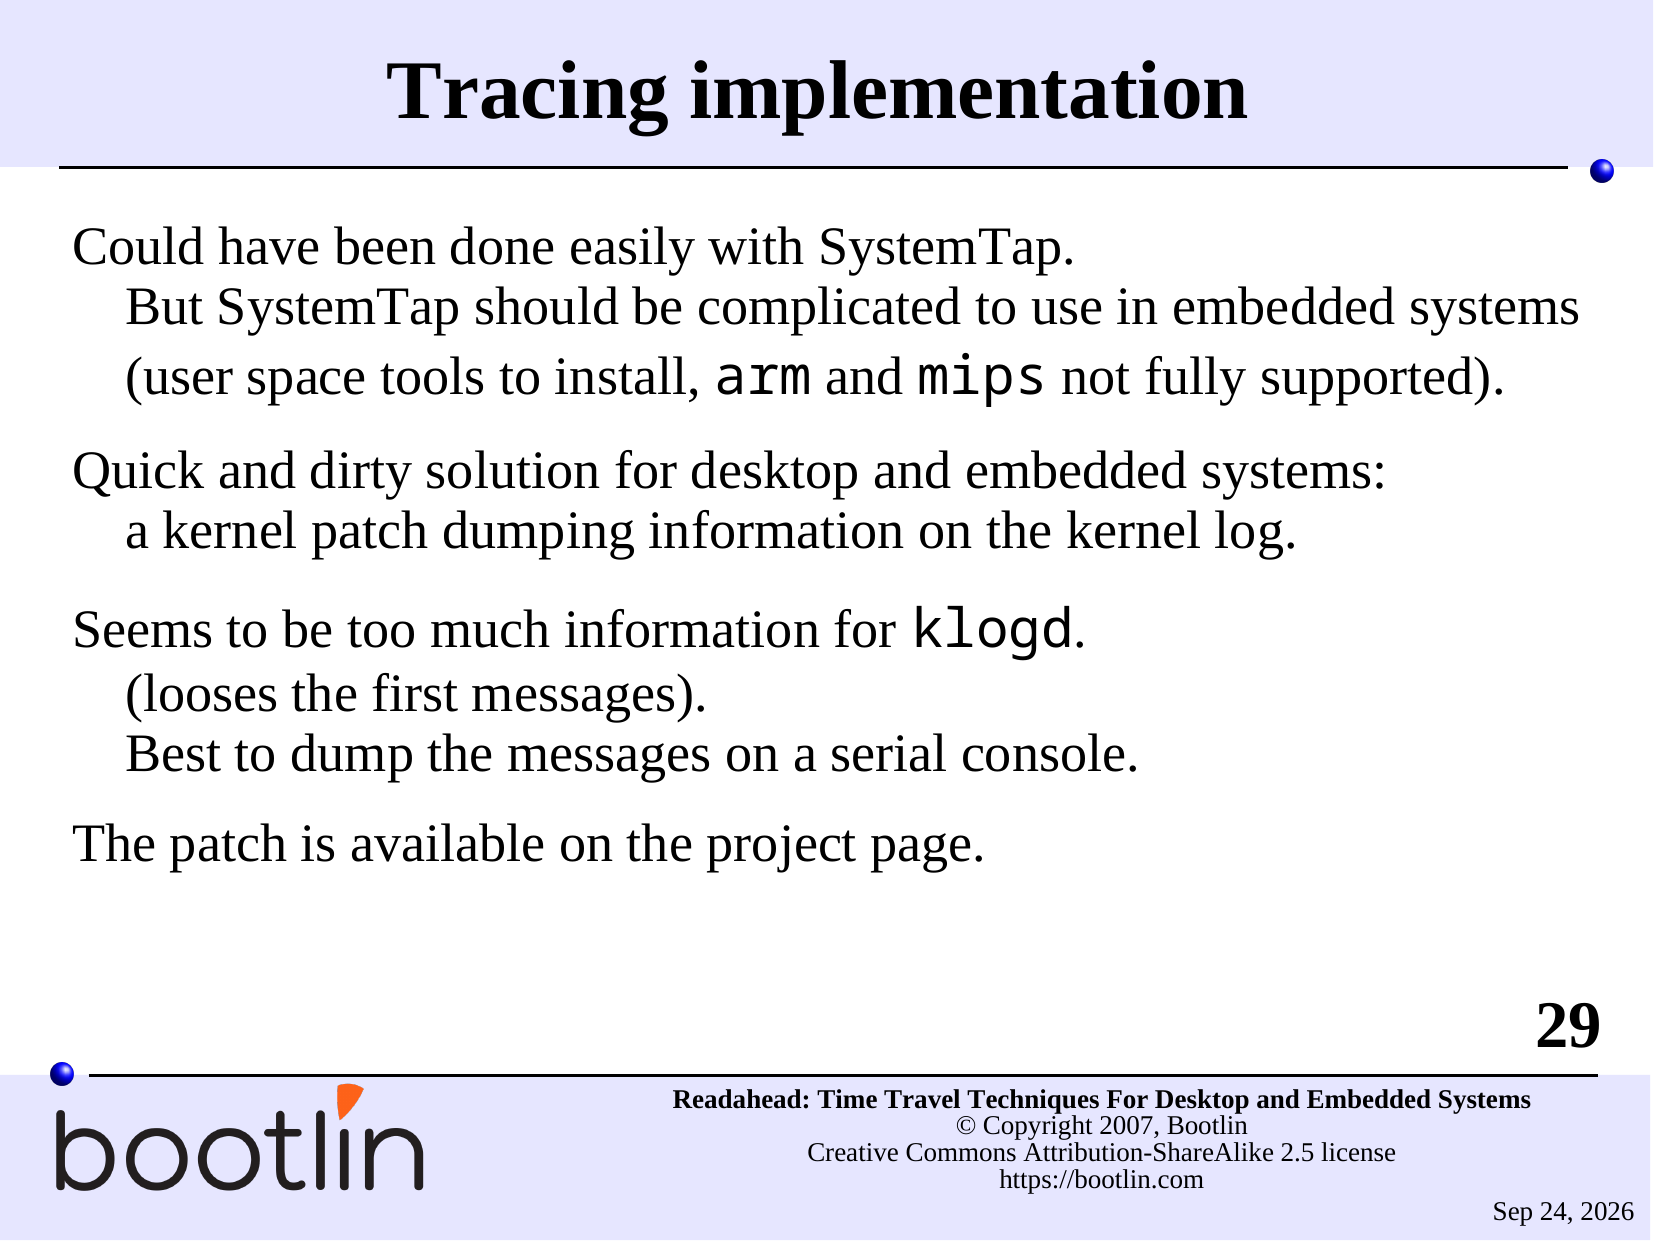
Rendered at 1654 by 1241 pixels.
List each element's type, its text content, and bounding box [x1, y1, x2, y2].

title Tracing implementation [33, 29, 1604, 153]
list Could have been done easily with SystemTap. But SystemTap should be complicated to use in embedded systems (user space tools to install, arm and mips not fully supported). Quick and dirty solution for desktop and embedded systems: a kernel patch dumping information on the kernel log. Seems to be too much information for klogd. (looses the first messages). Best to dump the messages on a serial console. The patch is available on the project page. [54, 216, 1613, 1066]
picture [17, 1060, 462, 1230]
